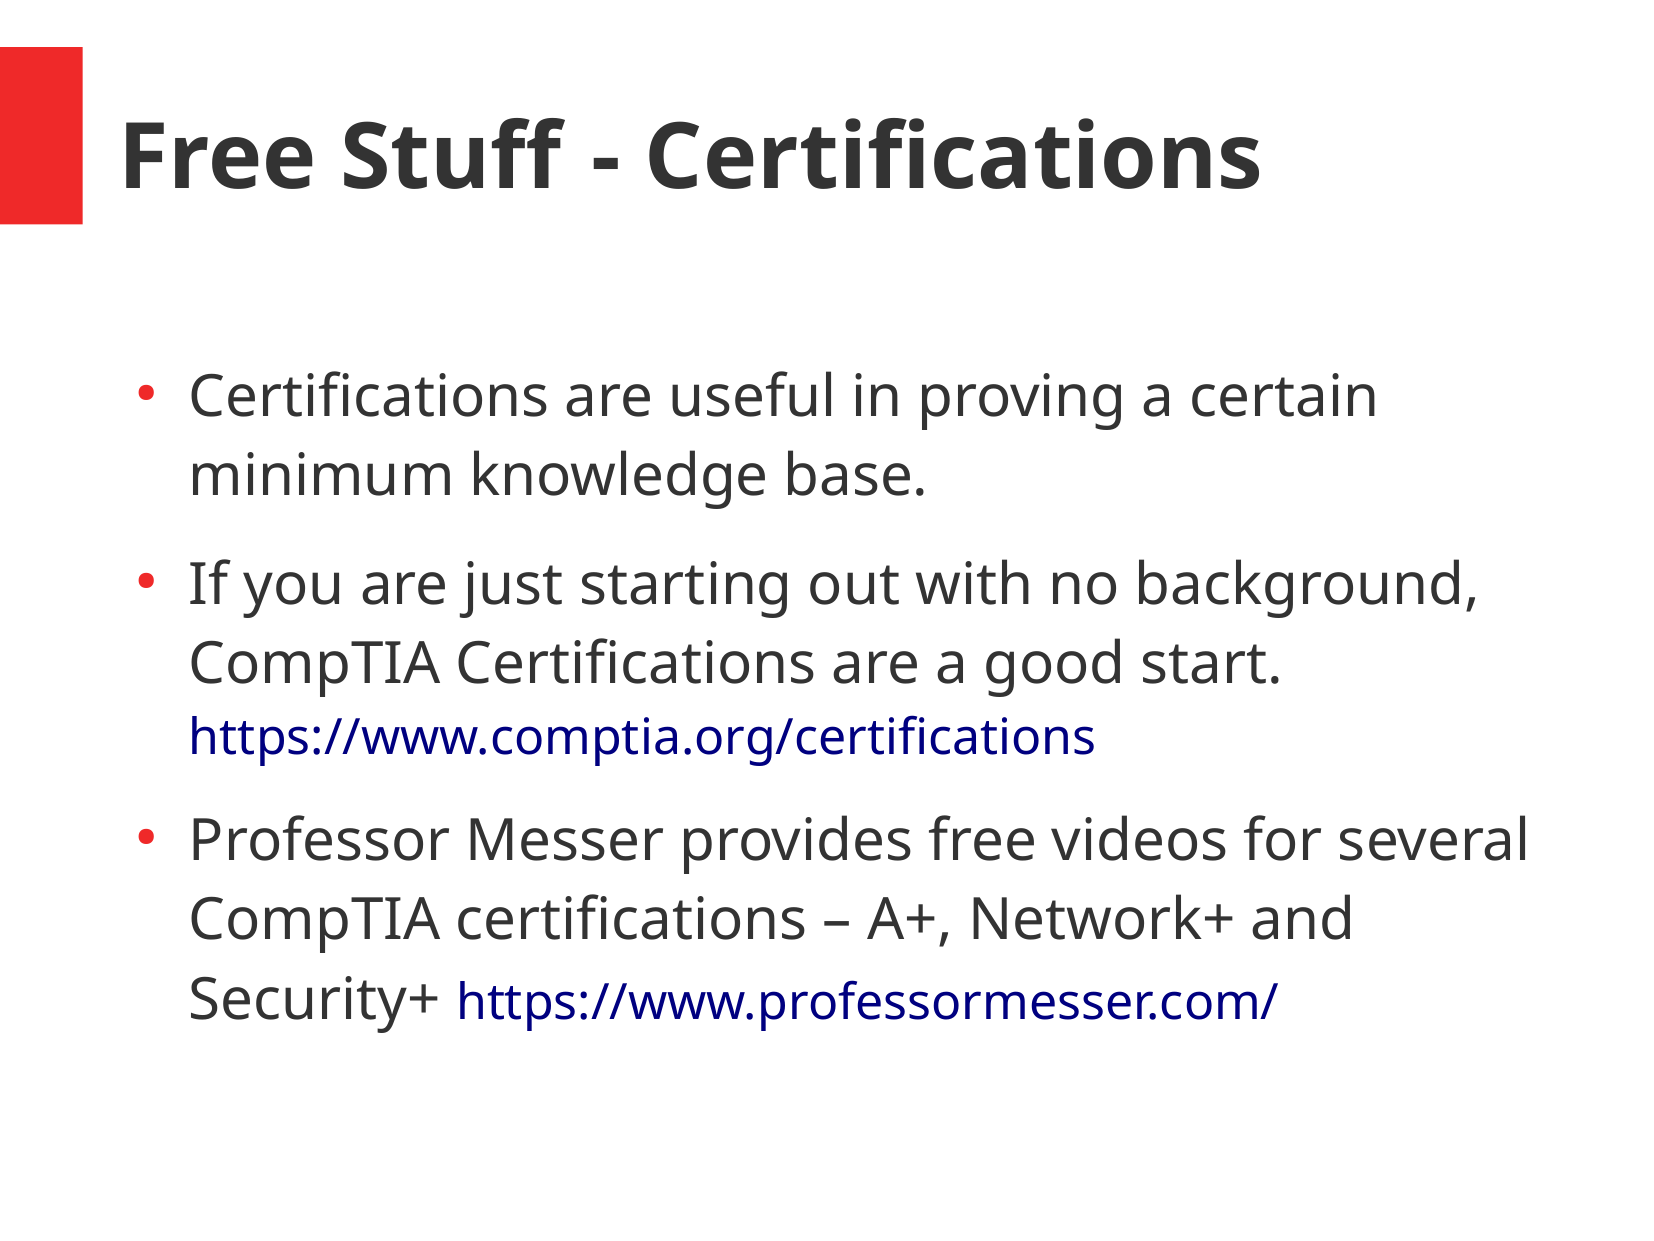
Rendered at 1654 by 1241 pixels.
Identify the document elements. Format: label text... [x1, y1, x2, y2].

list Certifications are useful in proving a certain minimum knowledge base. If you are just starting out with no background, CompTIA Certifications are a good start. https://www.comptia.org/certifications Professor Messer provides free videos for several CompTIA certifications – A+, Network+ and Security+ https://www.professormesser.com/ [118, 354, 1536, 1074]
title Free Stuff - Certifications [118, 49, 1571, 257]
